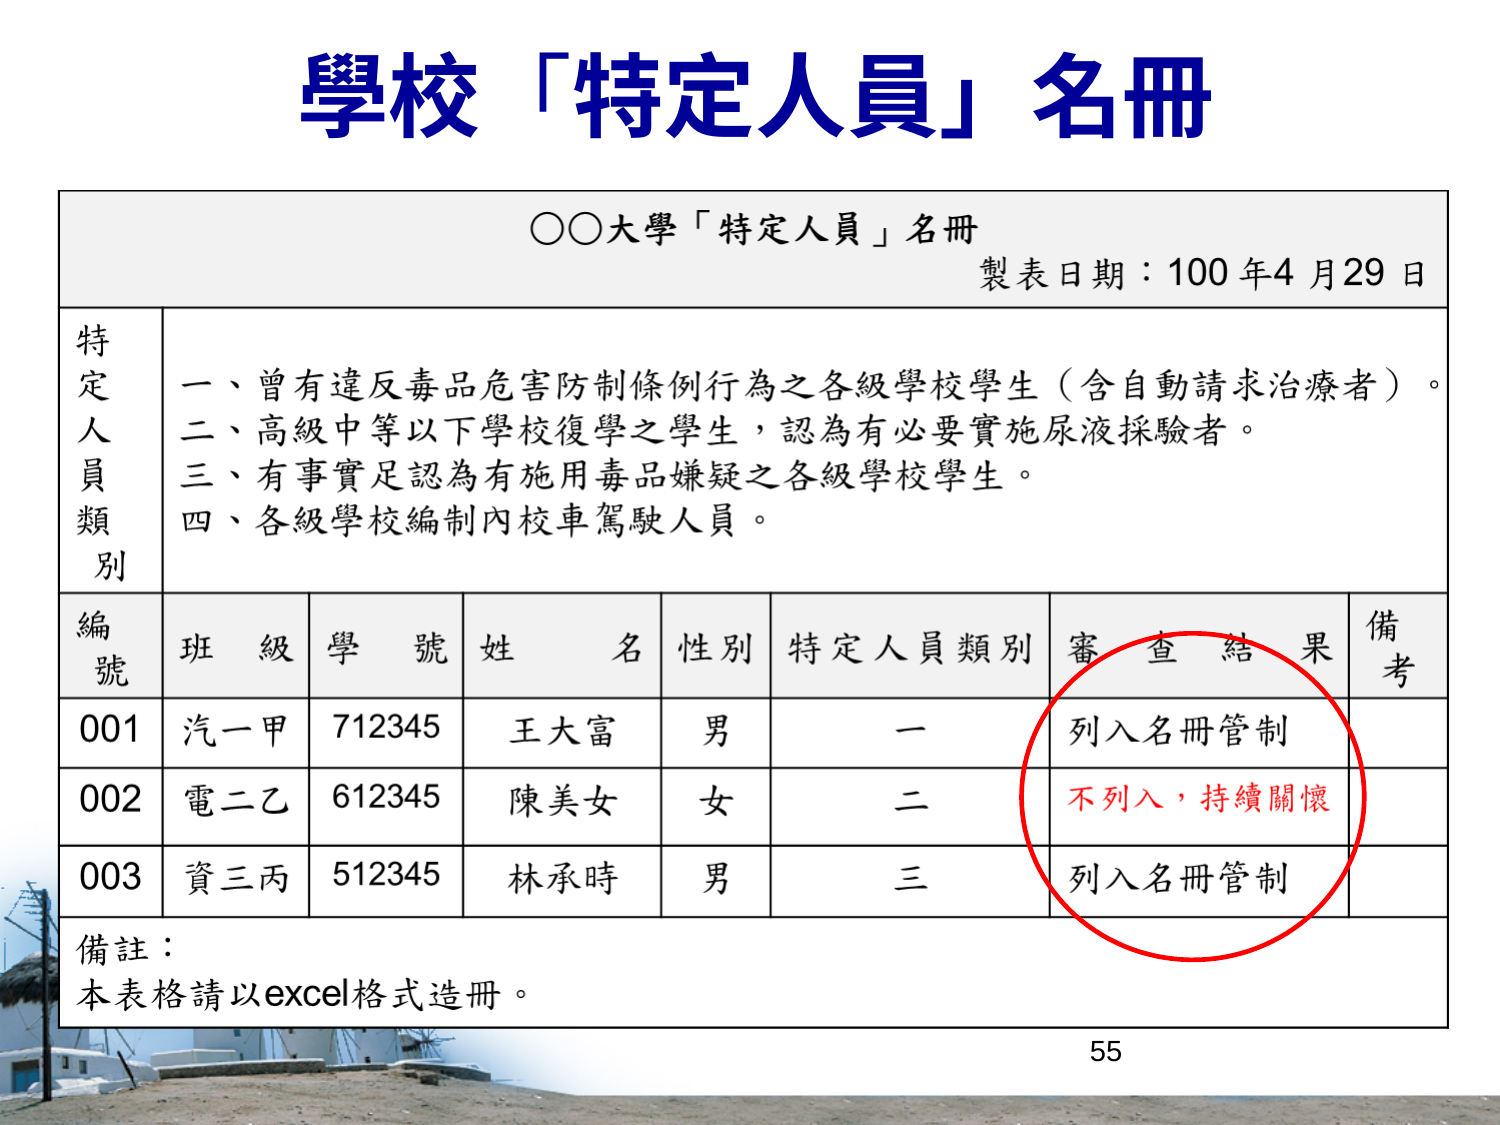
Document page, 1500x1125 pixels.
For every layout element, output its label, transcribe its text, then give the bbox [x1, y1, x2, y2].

text_box [1074, 1024, 1426, 1103]
picture [0, 101, 1500, 1125]
title 學校「特定人員」名冊 [183, 31, 1317, 157]
